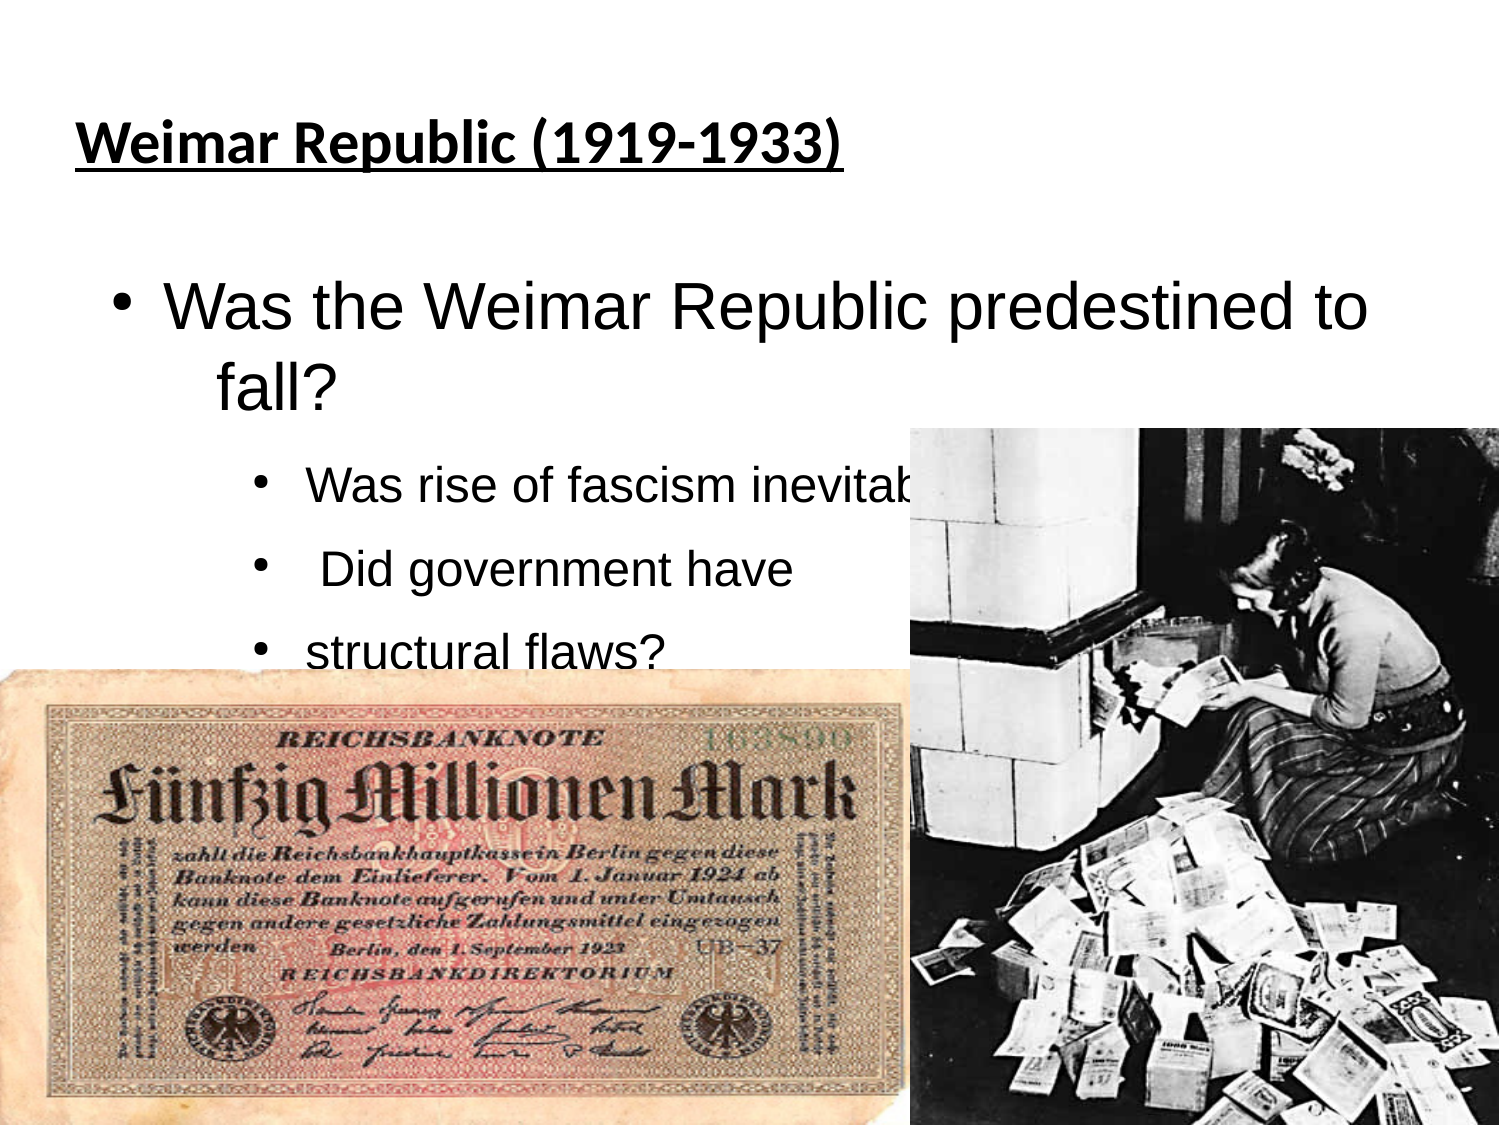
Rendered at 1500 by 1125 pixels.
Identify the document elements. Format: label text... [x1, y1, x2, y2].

picture [0, 428, 1499, 1125]
title Weimar Republic (1919-1933) [75, 44, 1425, 233]
list Was the Weimar Republic predestined to fall? Was rise of fascism inevitable? Did government have structural flaws? [75, 263, 1425, 669]
